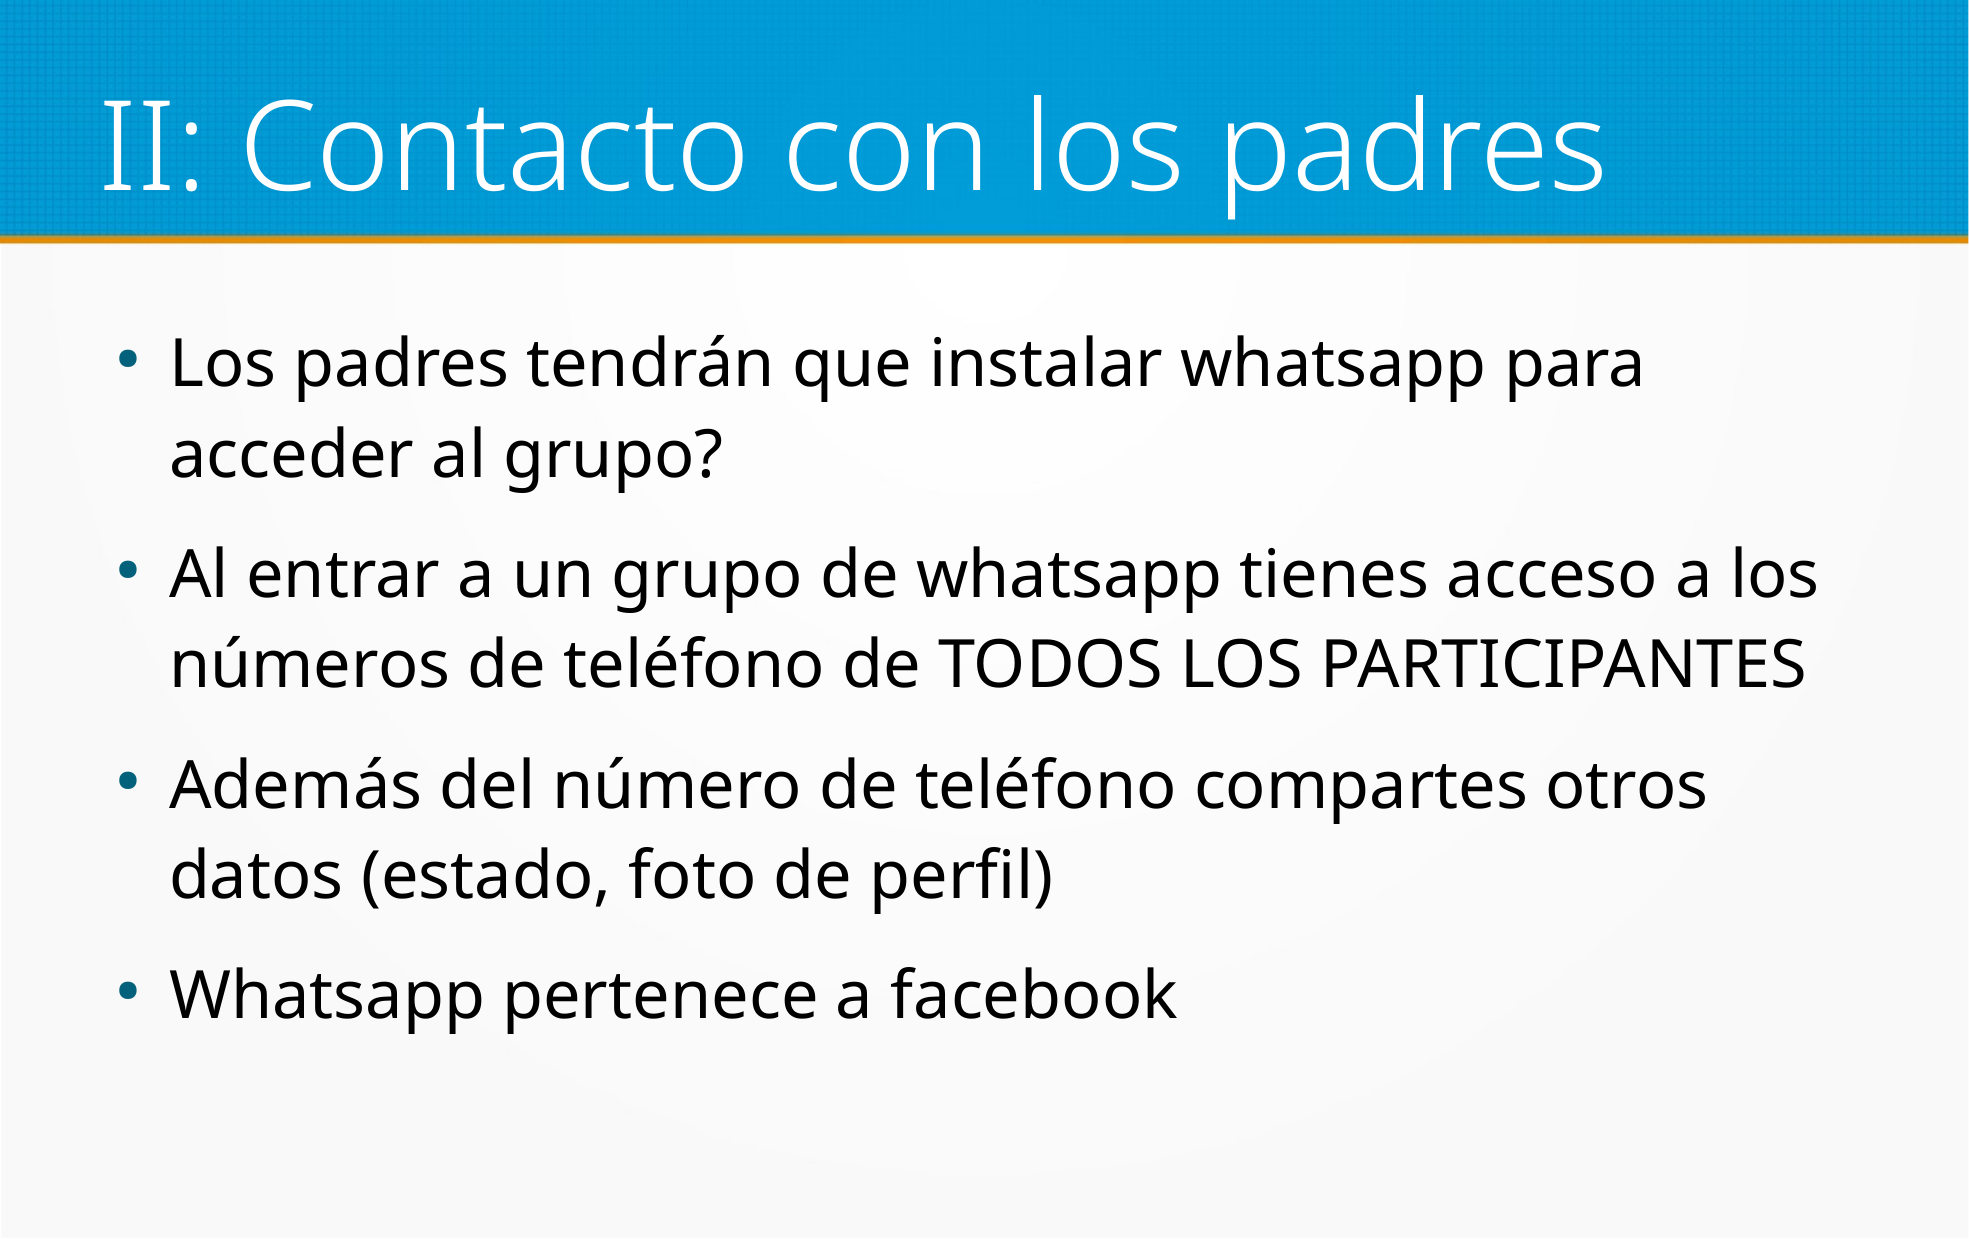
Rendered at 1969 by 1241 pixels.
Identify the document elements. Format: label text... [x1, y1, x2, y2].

title II: Contacto con los padres [98, 19, 1870, 227]
list Los padres tendrán que instalar whatsapp para acceder al grupo? Al entrar a un grupo de whatsapp tienes acceso a los números de teléfono de TODOS LOS PARTICIPANTES Además del número de teléfono compartes otros datos (estado, foto de perfil) Whatsapp pertenece a facebook [98, 315, 1861, 1081]
picture [0, 233, 1969, 1241]
